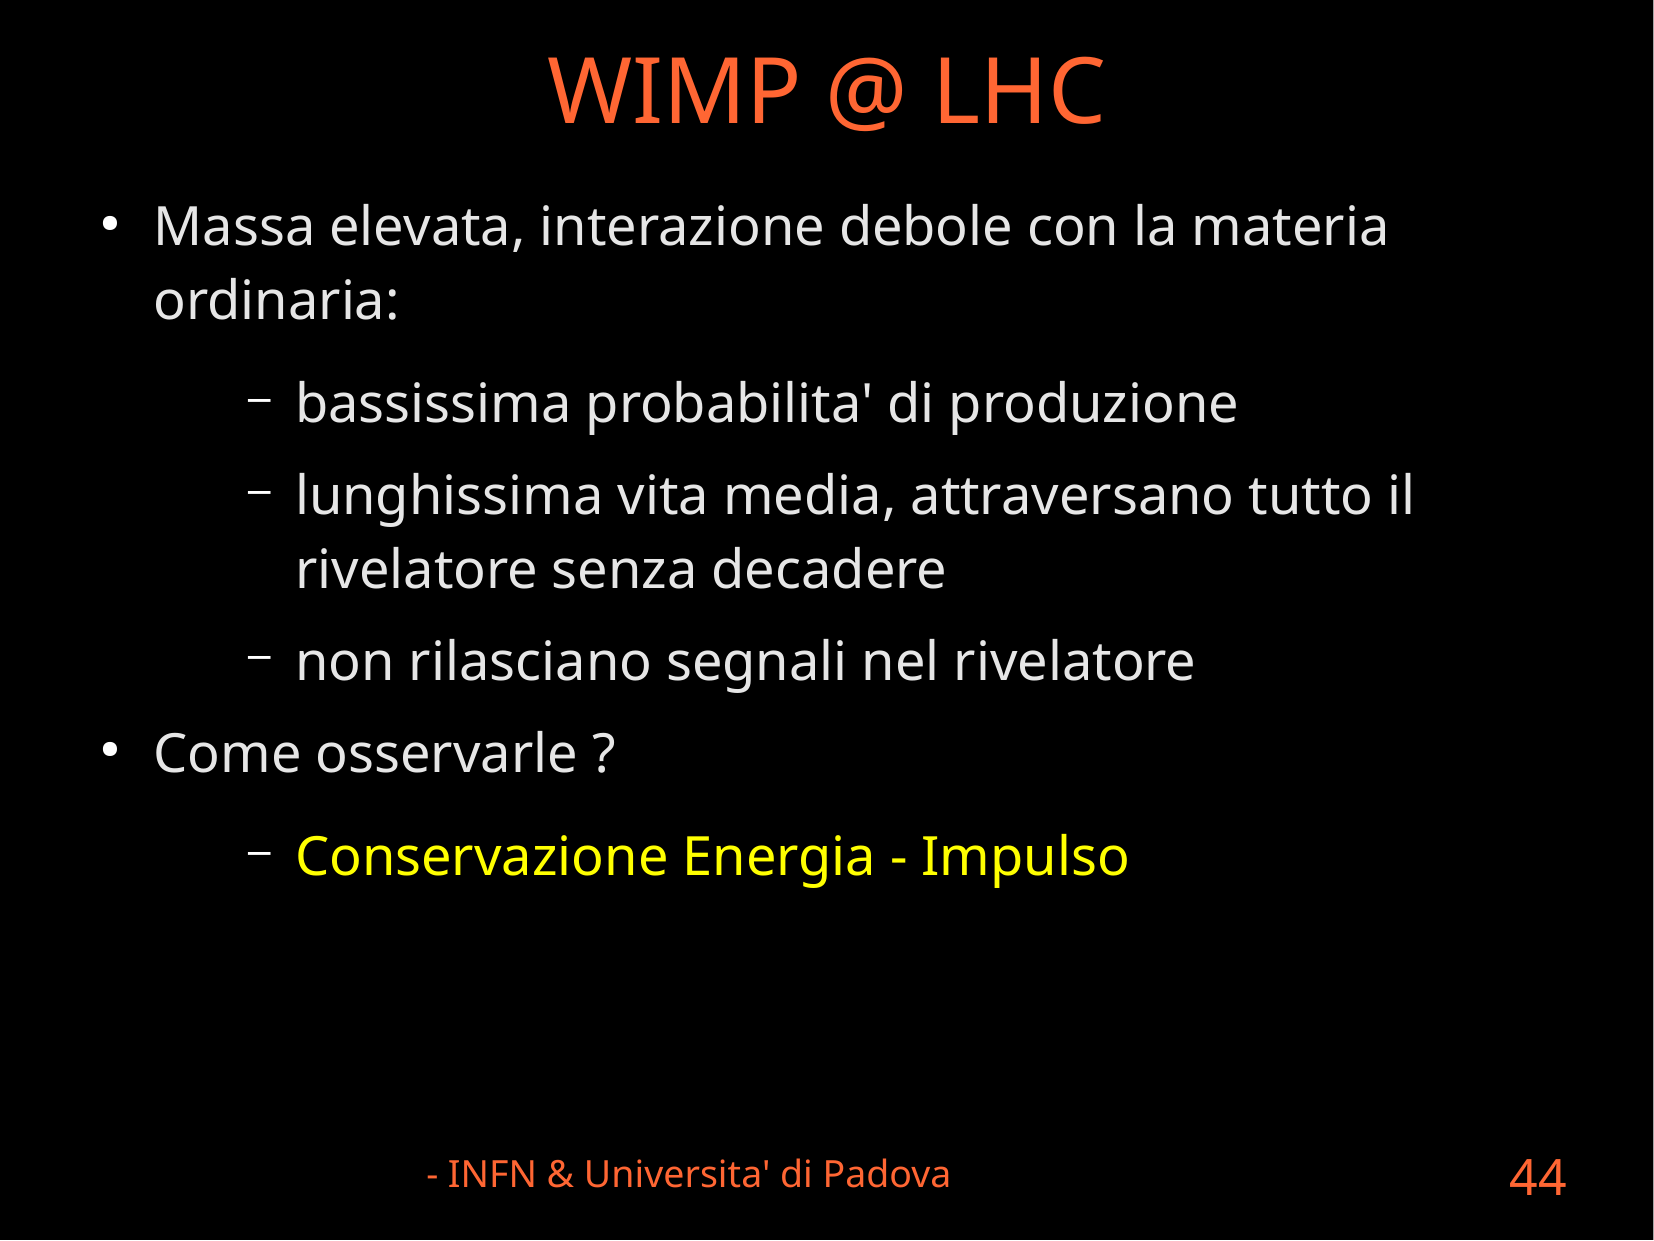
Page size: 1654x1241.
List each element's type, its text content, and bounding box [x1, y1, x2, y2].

list Massa elevata, interazione debole con la materia ordinaria: bassissima probabilita' di produzione lunghissima vita media, attraversano tutto il rivelatore senza decadere non rilasciano segnali nel rivelatore Come osservarle ? Conservazione Energia - Impulso [82, 187, 1571, 1094]
title WIMP @ LHC [82, 19, 1571, 157]
